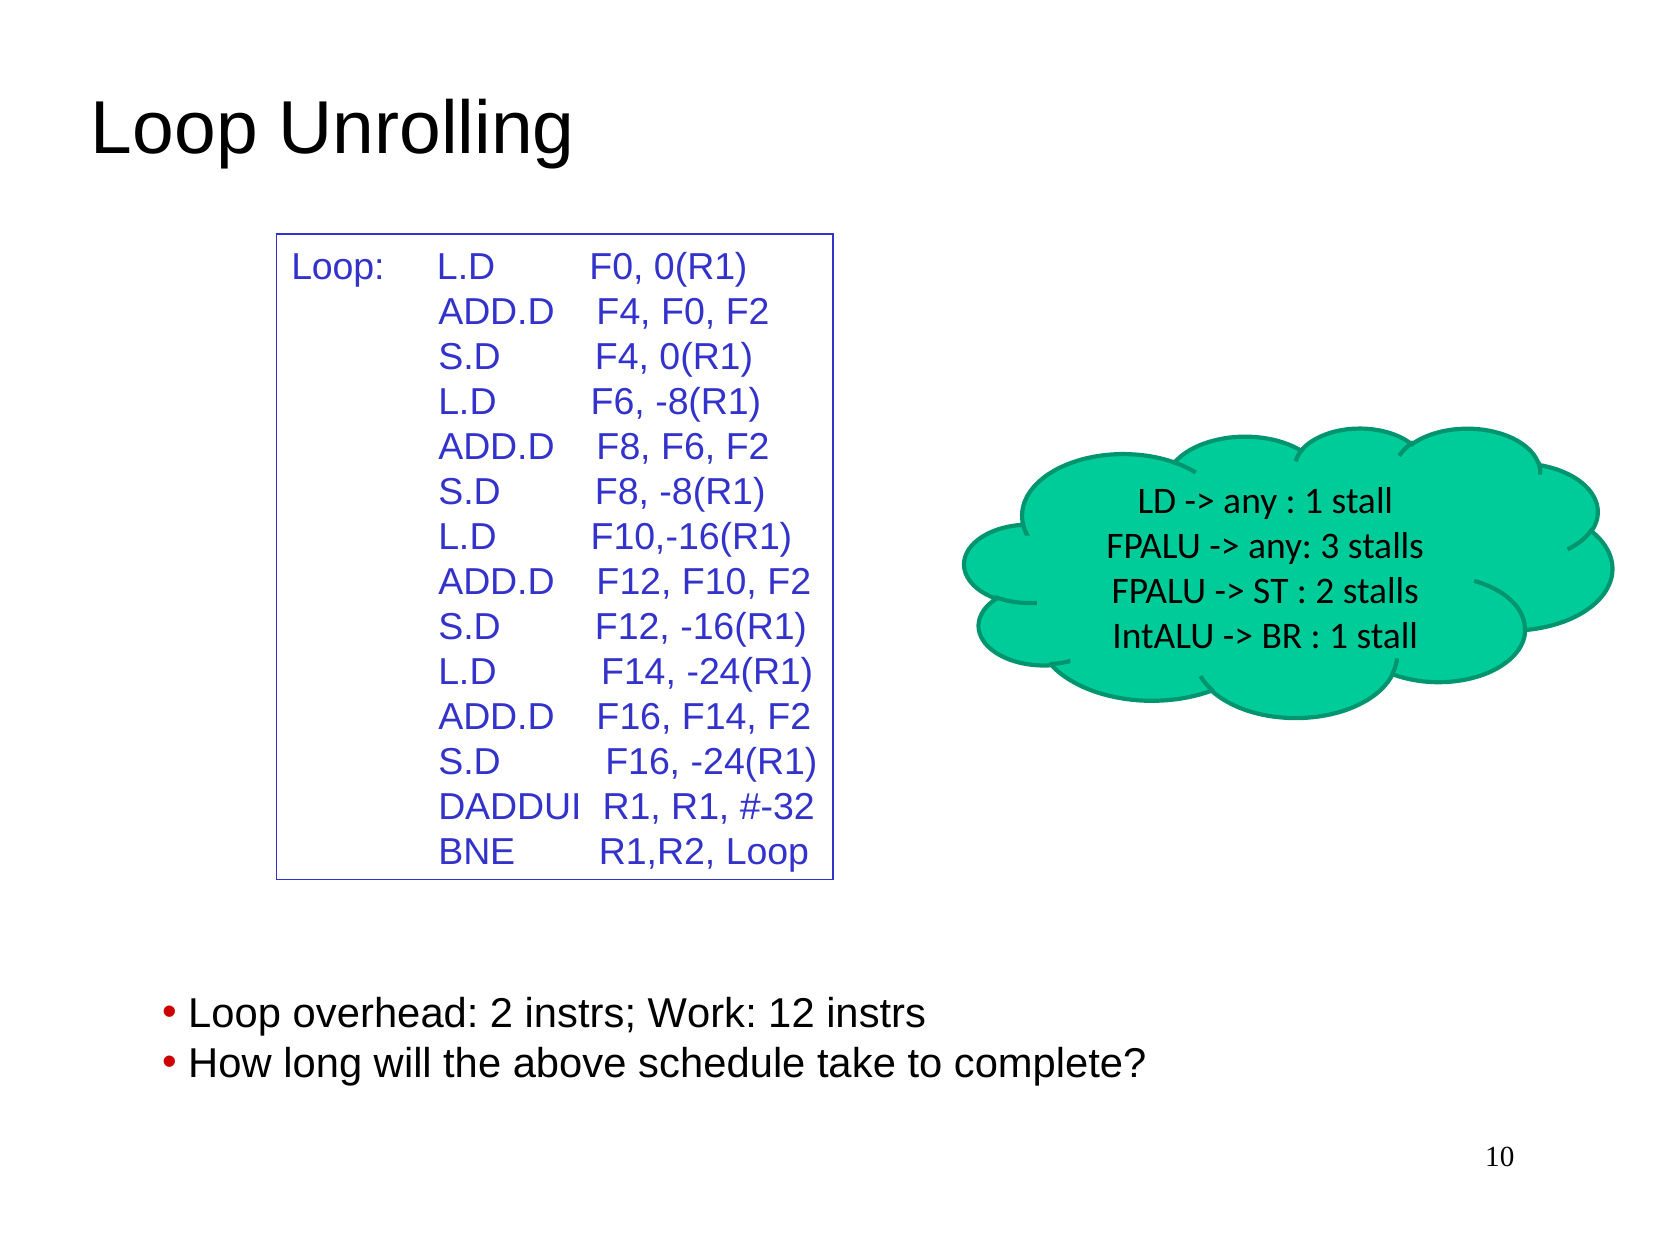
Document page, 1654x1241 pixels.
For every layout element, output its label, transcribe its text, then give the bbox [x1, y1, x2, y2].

text_box Loop overhead: 2 instrs; Work: 12 instrs How long will the above schedule take to complete? [147, 978, 1162, 1094]
text_box LD -> any : 1 stall FPALU -> any: 3 stalls FPALU -> ST : 2 stalls IntALU -> BR : 1 stall [964, 428, 1613, 719]
text_box Loop Unrolling [76, 71, 591, 177]
text_box Loop: L.D F0, 0(R1) ADD.D F4, F0, F2 S.D F4, 0(R1) L.D F6, -8(R1) ADD.D F8, F6, F2 S.D F8, -8(R1) L.D F10,-16(R1) ADD.D F12, F10, F2 S.D F12, -16(R1) L.D F14, -24(R1) ADD.D F16, F14, F2 S.D F16, -24(R1) DADDUI R1, R1, #-32 BNE R1,R2, Loop [276, 234, 833, 880]
text_box <number> [1185, 1129, 1530, 1213]
